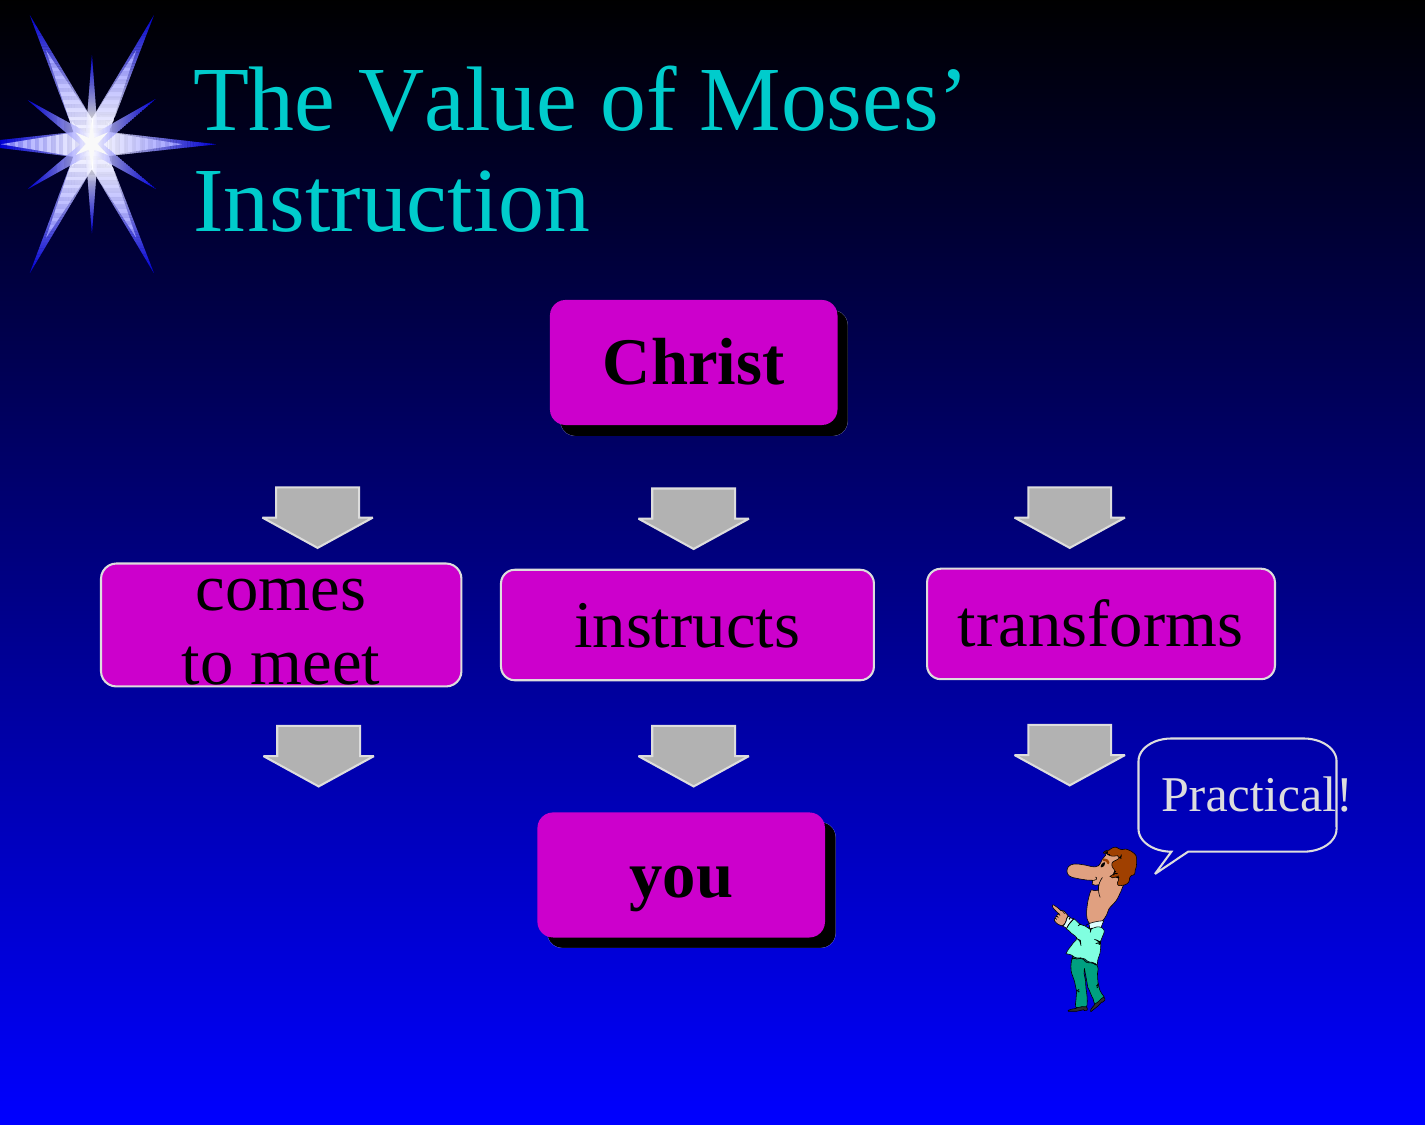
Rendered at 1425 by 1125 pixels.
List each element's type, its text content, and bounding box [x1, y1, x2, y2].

text_box [1014, 487, 1125, 548]
text_box Christ [549, 299, 838, 426]
text_box instructs [500, 569, 874, 681]
text_box transforms [927, 568, 1276, 680]
chart [1051, 846, 1138, 1013]
text_box [638, 725, 749, 787]
text_box [638, 488, 749, 549]
title The Value of Moses’ Instruction [178, 40, 1390, 260]
text_box [262, 487, 373, 548]
text_box Practical! [1138, 738, 1337, 874]
text_box comes to meet [100, 563, 462, 687]
text_box you [537, 812, 826, 938]
text_box [1014, 724, 1125, 786]
text_box [263, 725, 374, 787]
